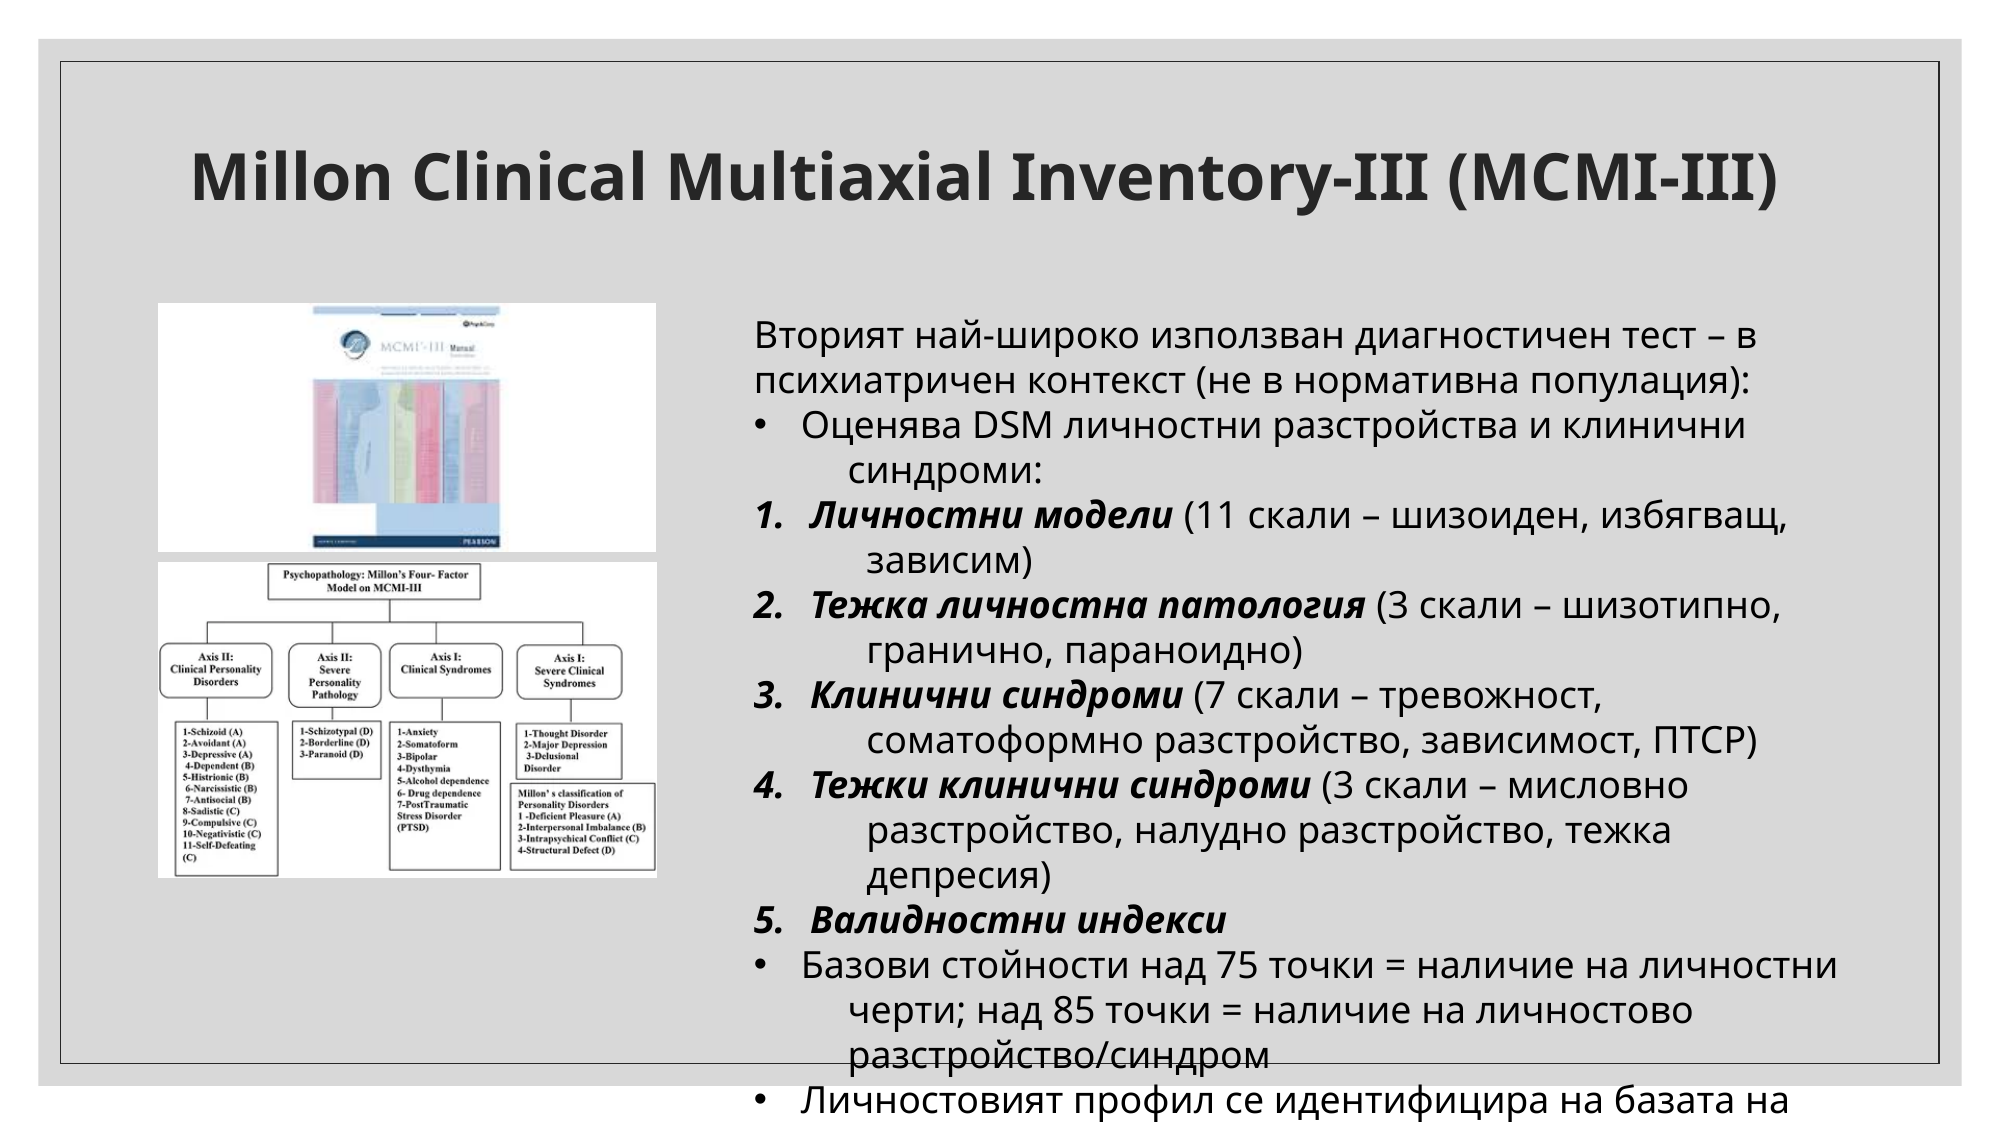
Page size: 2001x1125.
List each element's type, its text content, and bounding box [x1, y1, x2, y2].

picture [158, 562, 657, 878]
title Millon Clinical Multiaxial Inventory-III (MCMI-III) [174, 105, 1825, 331]
text_box Вторият най-широко използван диагностичен тест – в психиатричен контекст (не в нормативна популация): Оценява DSM личностни разстройства и клинични синдроми: Личностни модели (11 скали – шизоиден, избягващ, зависим) Тежка личностна патология (3 скали – шизотипно, гранично, параноидно) Клинични синдроми (7 скали – тревожност, соматоформно разстройство, зависимост, ПТСР) Тежки клинични синдроми (3 скали – мисловно разстройство, налудно разстройство, тежка депресия) Валидностни индекси Базови стойности над 75 точки = наличие на личностни черти; над 85 точки = наличие на личностово разстройство/синдром Личностовият профил се идентифицира на базата на най-високите кодове (2-3 подскали) Взаимодействие между разстройства от Axis I и Axis II [738, 303, 1870, 1046]
picture [158, 303, 656, 552]
